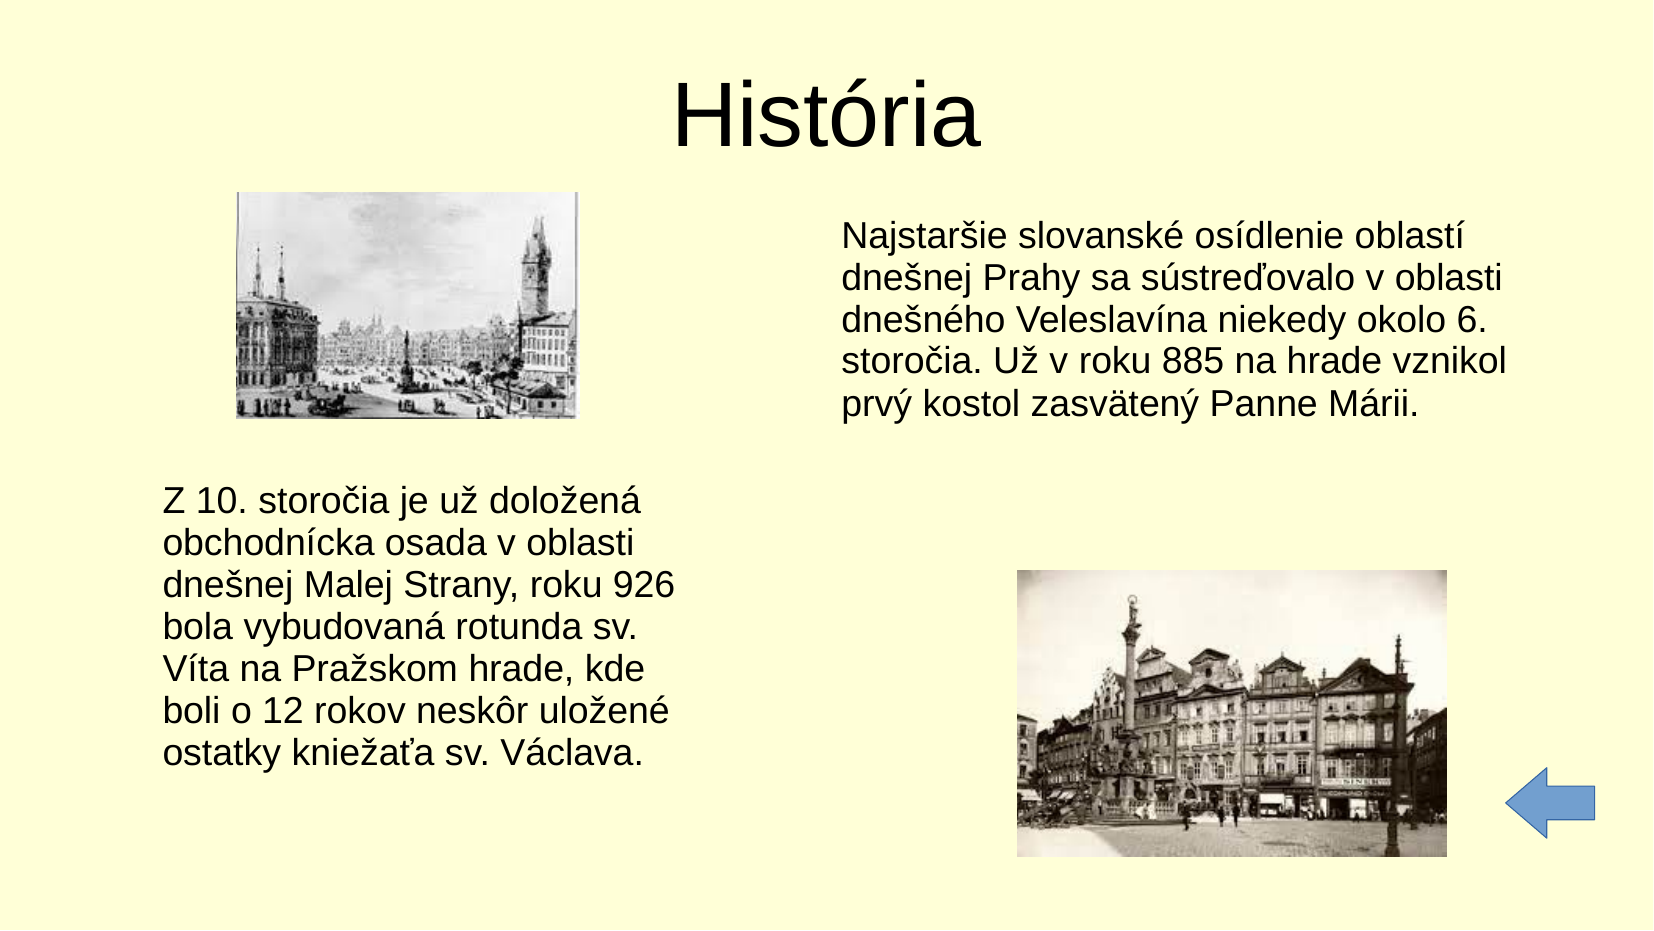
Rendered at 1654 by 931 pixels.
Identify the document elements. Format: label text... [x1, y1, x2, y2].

picture [1017, 739, 1447, 857]
text_box [1505, 767, 1595, 839]
text_box Z 10. storočia je už doložená obchodnícka osada v oblasti dnešnej Malej Strany, roku 926 bola vybudovaná rotunda sv. Víta na Pražskom hrade, kde boli o 12 rokov neskôr uložené ostatky kniežaťa sv. Václava. [147, 472, 709, 782]
title História [82, 37, 1571, 193]
text_box Najstaršie slovanské osídlenie oblastí dnešnej Prahy sa sústreďovalo v oblasti dnešného Veleslavína niekedy okolo 6. storočia. Už v roku 885 na hrade vznikol prvý kostol zasvätený Panne Márii. [826, 206, 1565, 739]
picture [236, 192, 580, 419]
